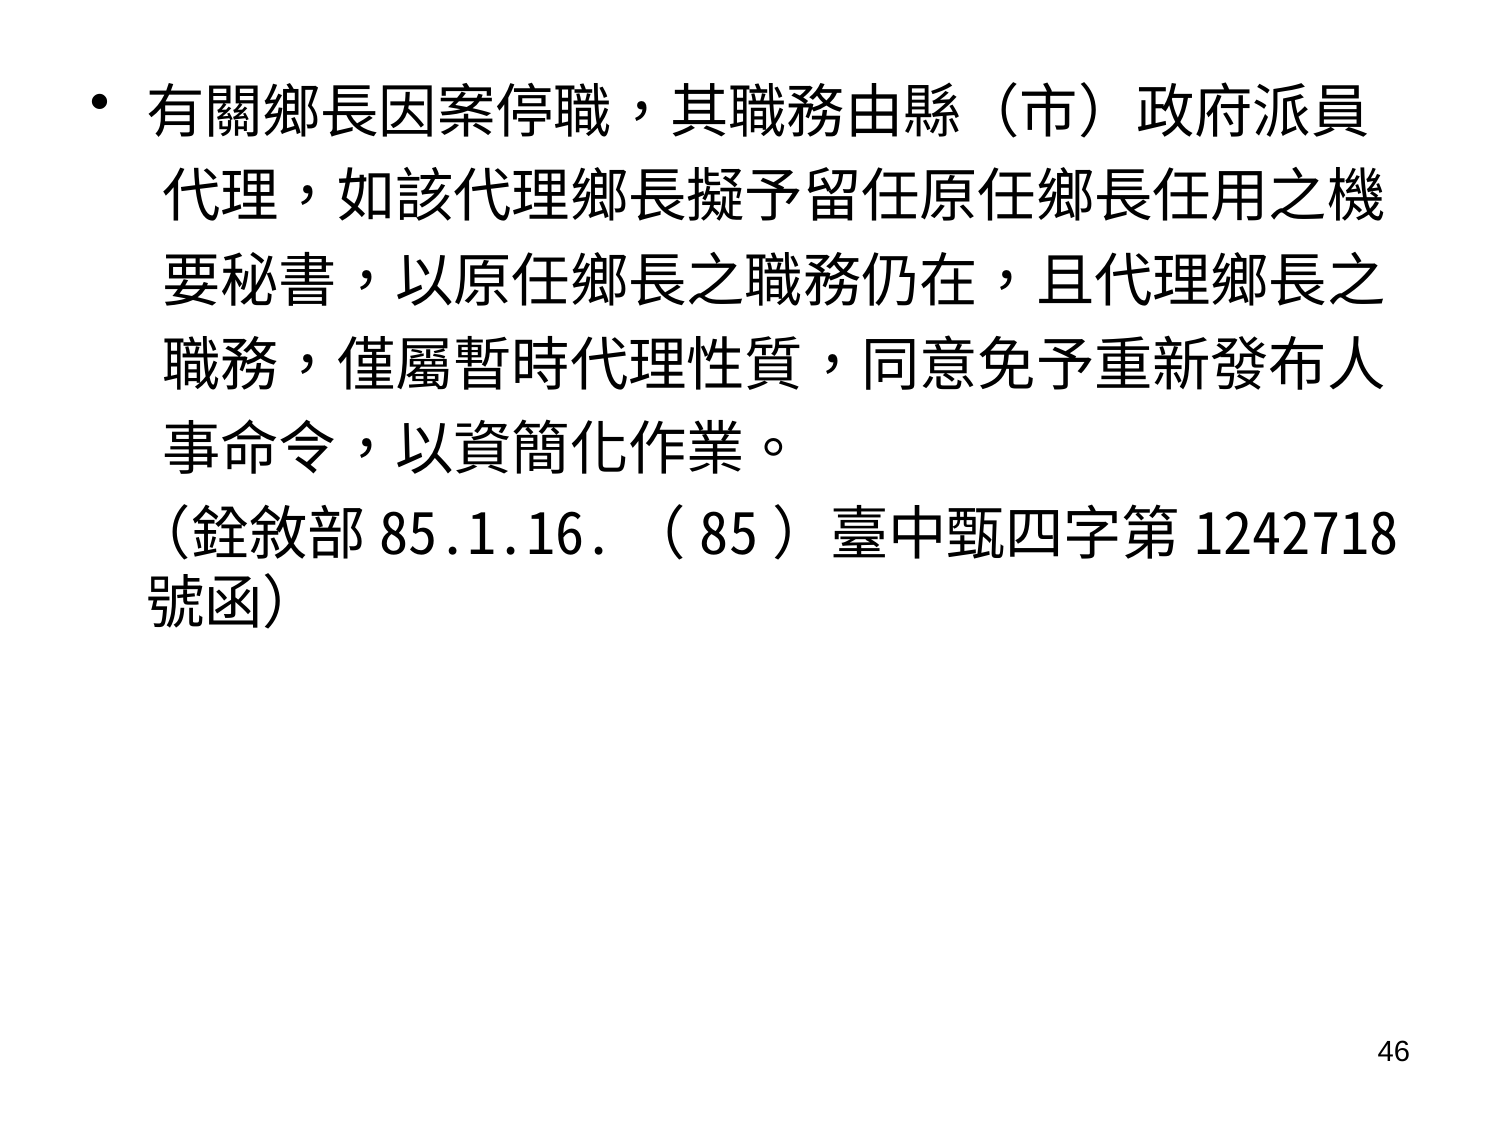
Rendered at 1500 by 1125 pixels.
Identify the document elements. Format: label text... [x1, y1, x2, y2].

list 有關鄉長因案停職，其職務由縣（市）政府派員 代理，如該代理鄉長擬予留任原任鄉長任用之機 要秘書，以原任鄉長之職務仍在，且代理鄉長之 職務，僅屬暫時代理性質，同意免予重新發布人 事命令，以資簡化作業。 （銓敘部85.1.16.（85）臺中甄四字第1242718號函） [75, 66, 1426, 1005]
